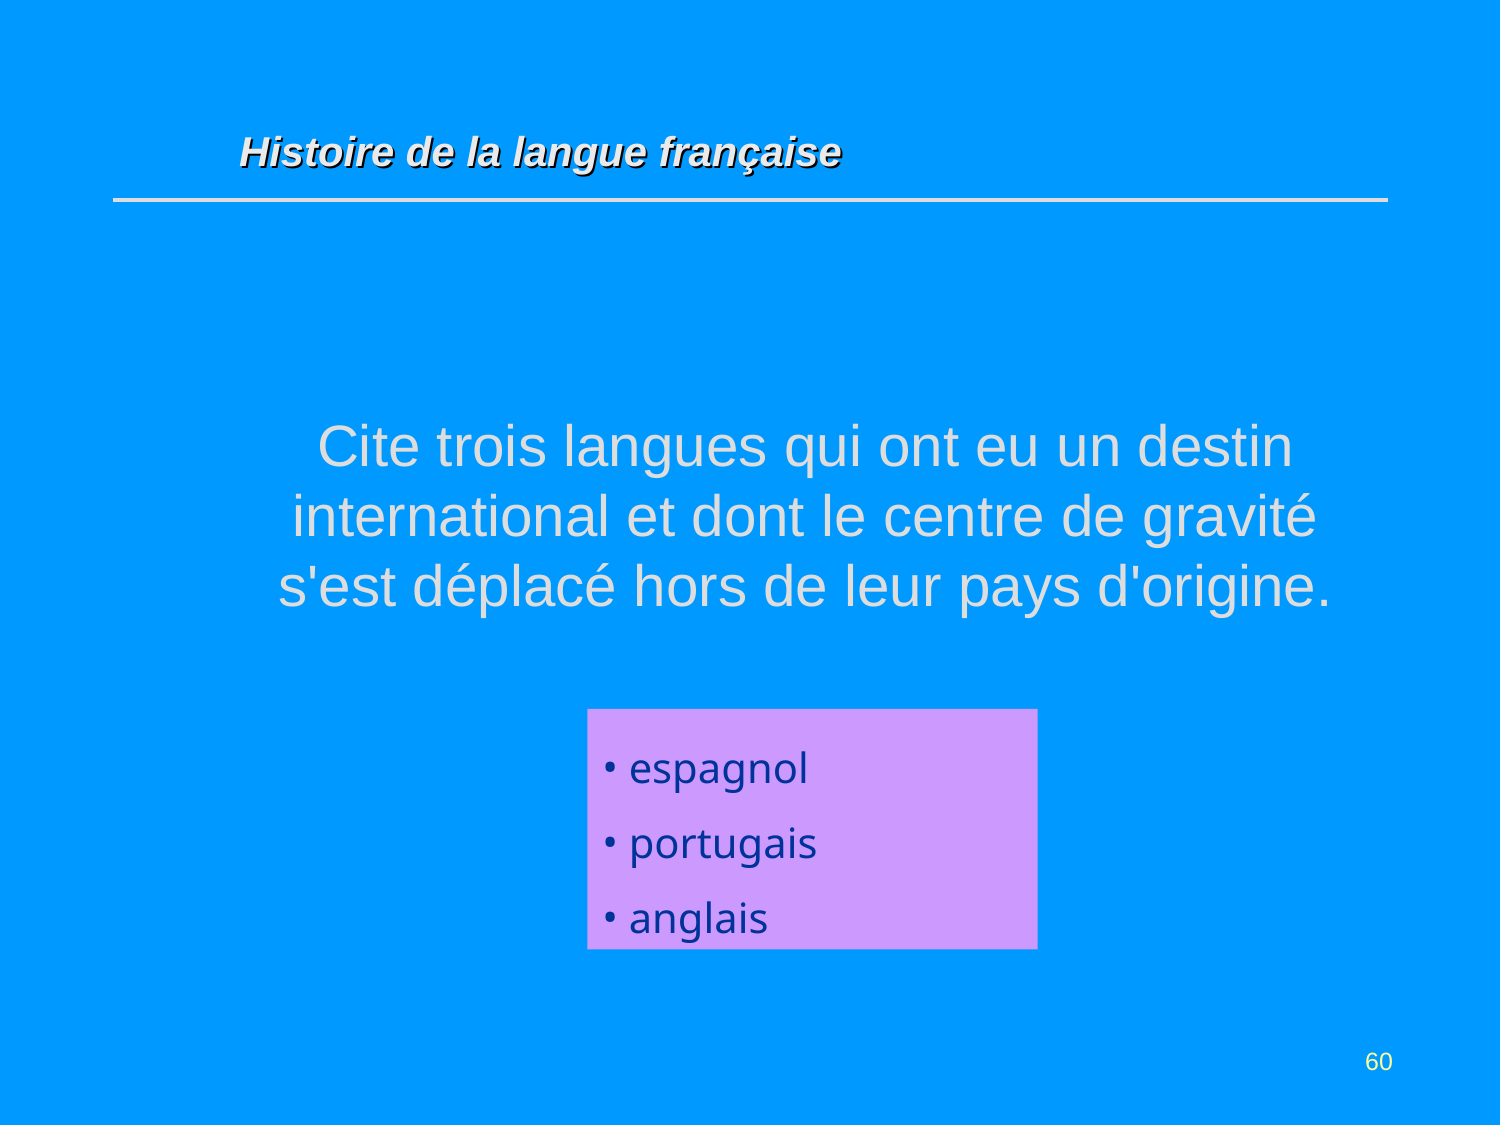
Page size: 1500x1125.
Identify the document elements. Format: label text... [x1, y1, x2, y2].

text_box espagnol portugais anglais [587, 708, 1038, 950]
text_box Cite trois langues qui ont eu un destin international et dont le centre de gravité s'est déplacé hors de leur pays d'origine. [237, 399, 1375, 626]
text_box Histoire de la langue française [224, 116, 858, 183]
